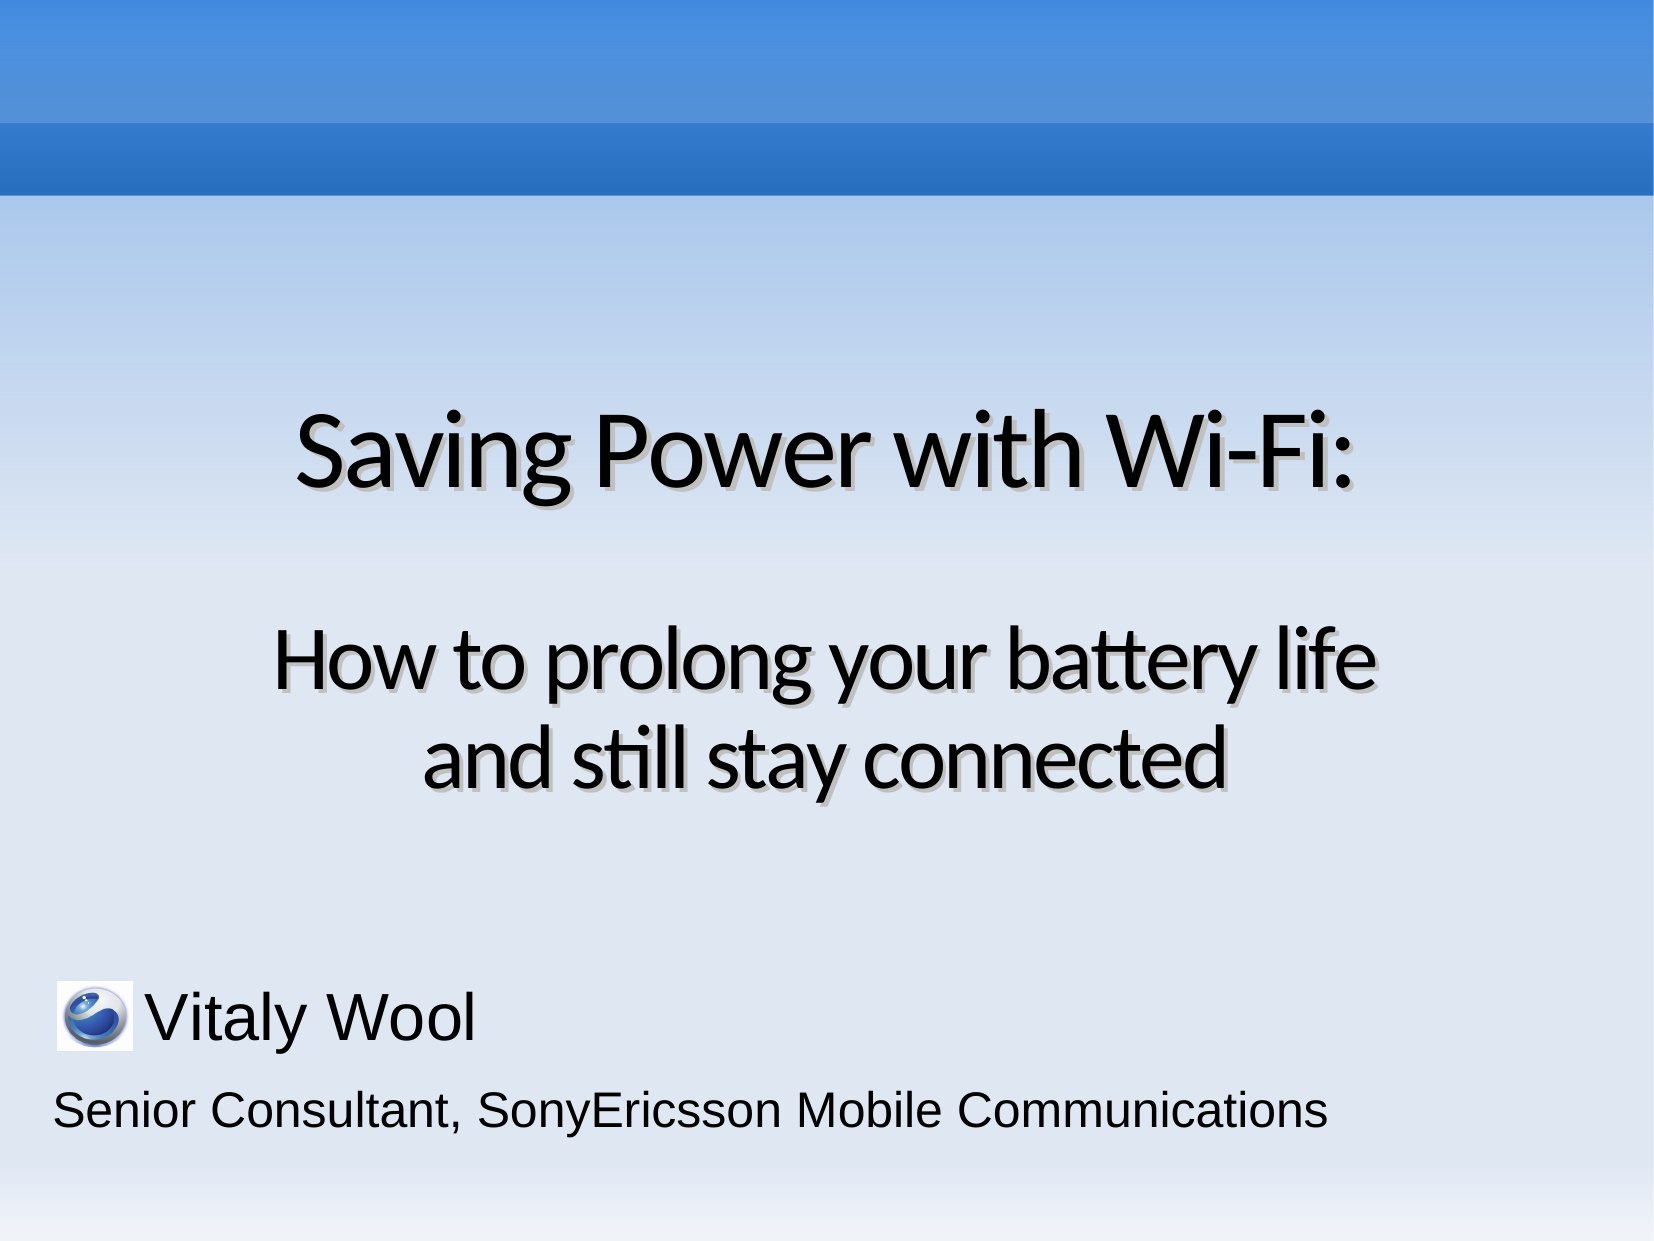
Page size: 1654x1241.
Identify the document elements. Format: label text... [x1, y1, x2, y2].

title Saving Power with Wi-Fi: How to prolong your battery life and still stay connected [131, 382, 1522, 833]
picture [0, 0, 1654, 1241]
list Vitaly Wool Senior Consultant, SonyEricsson Mobile Communications [37, 975, 1609, 1163]
